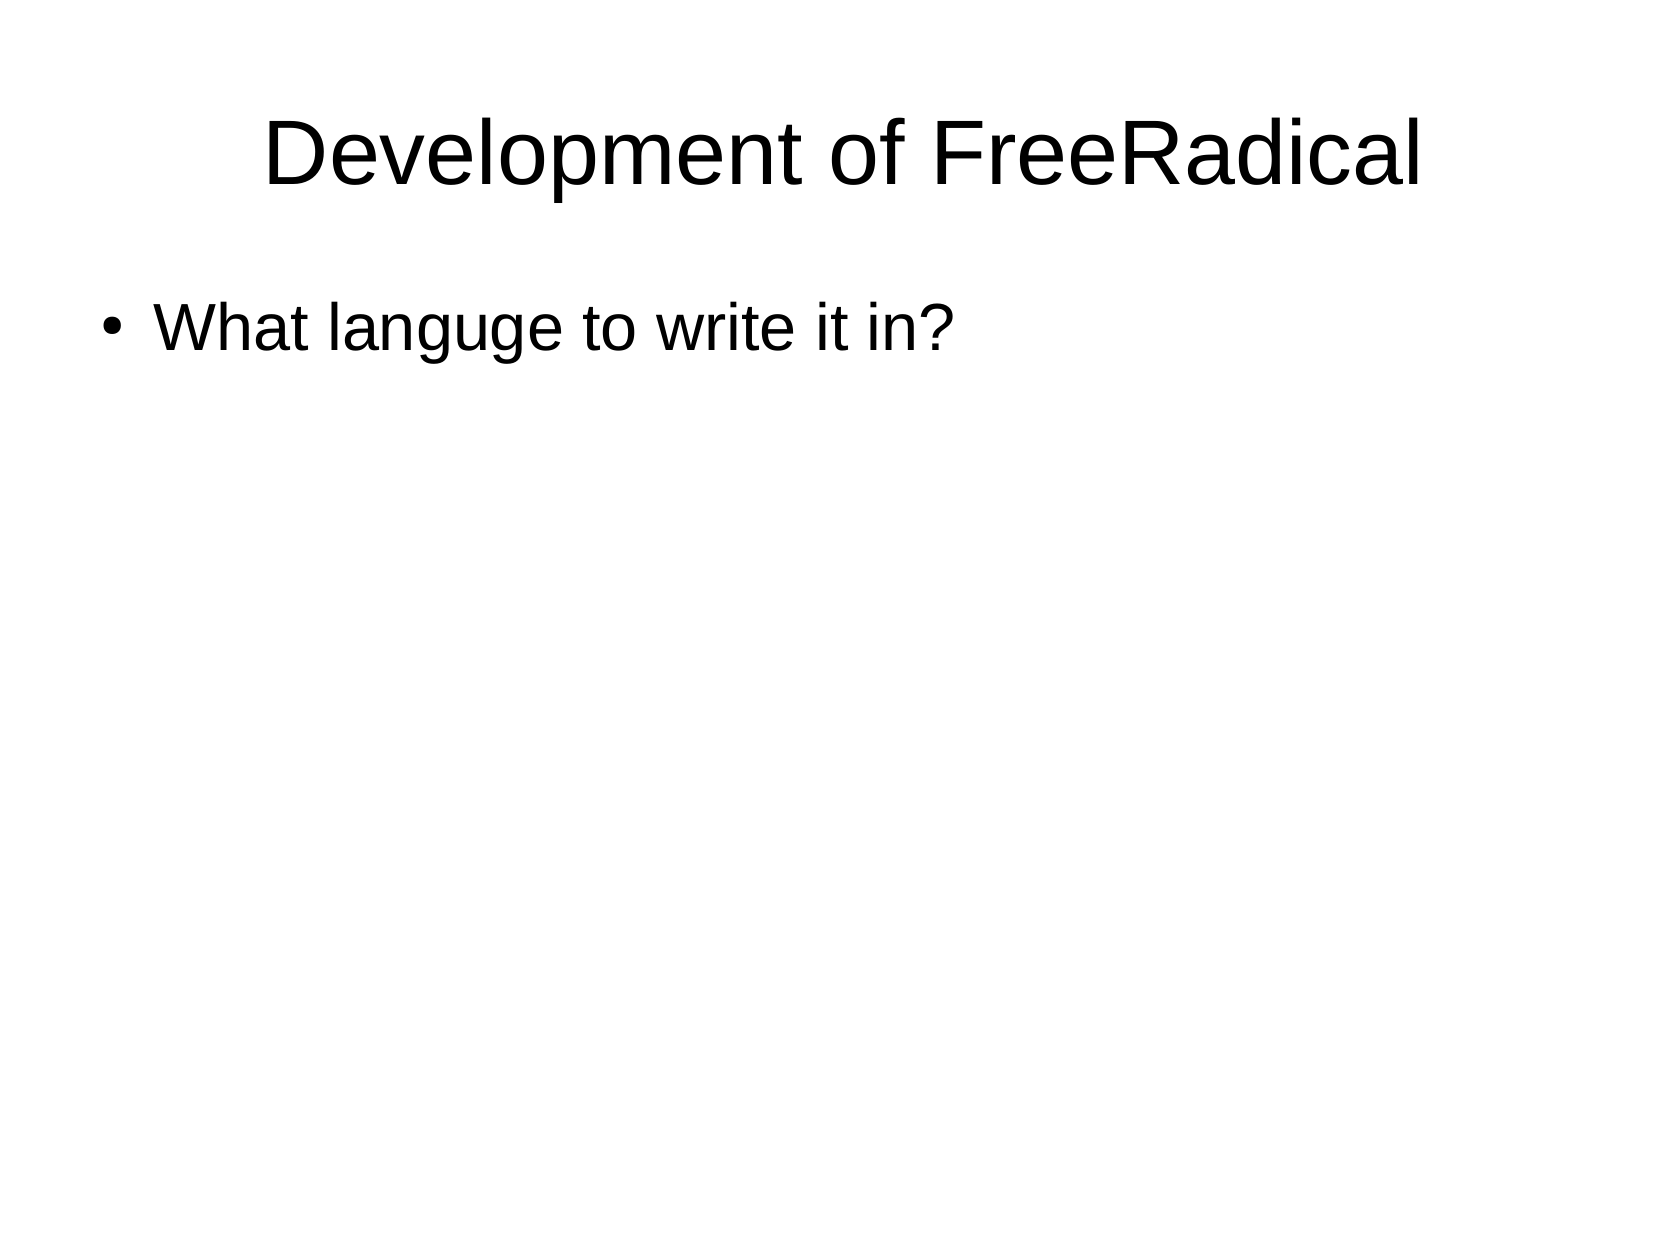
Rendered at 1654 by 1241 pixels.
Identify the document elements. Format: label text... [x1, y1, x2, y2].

list What languge to write it in? [82, 290, 1571, 1010]
title Development of FreeRadical [82, 49, 1571, 257]
